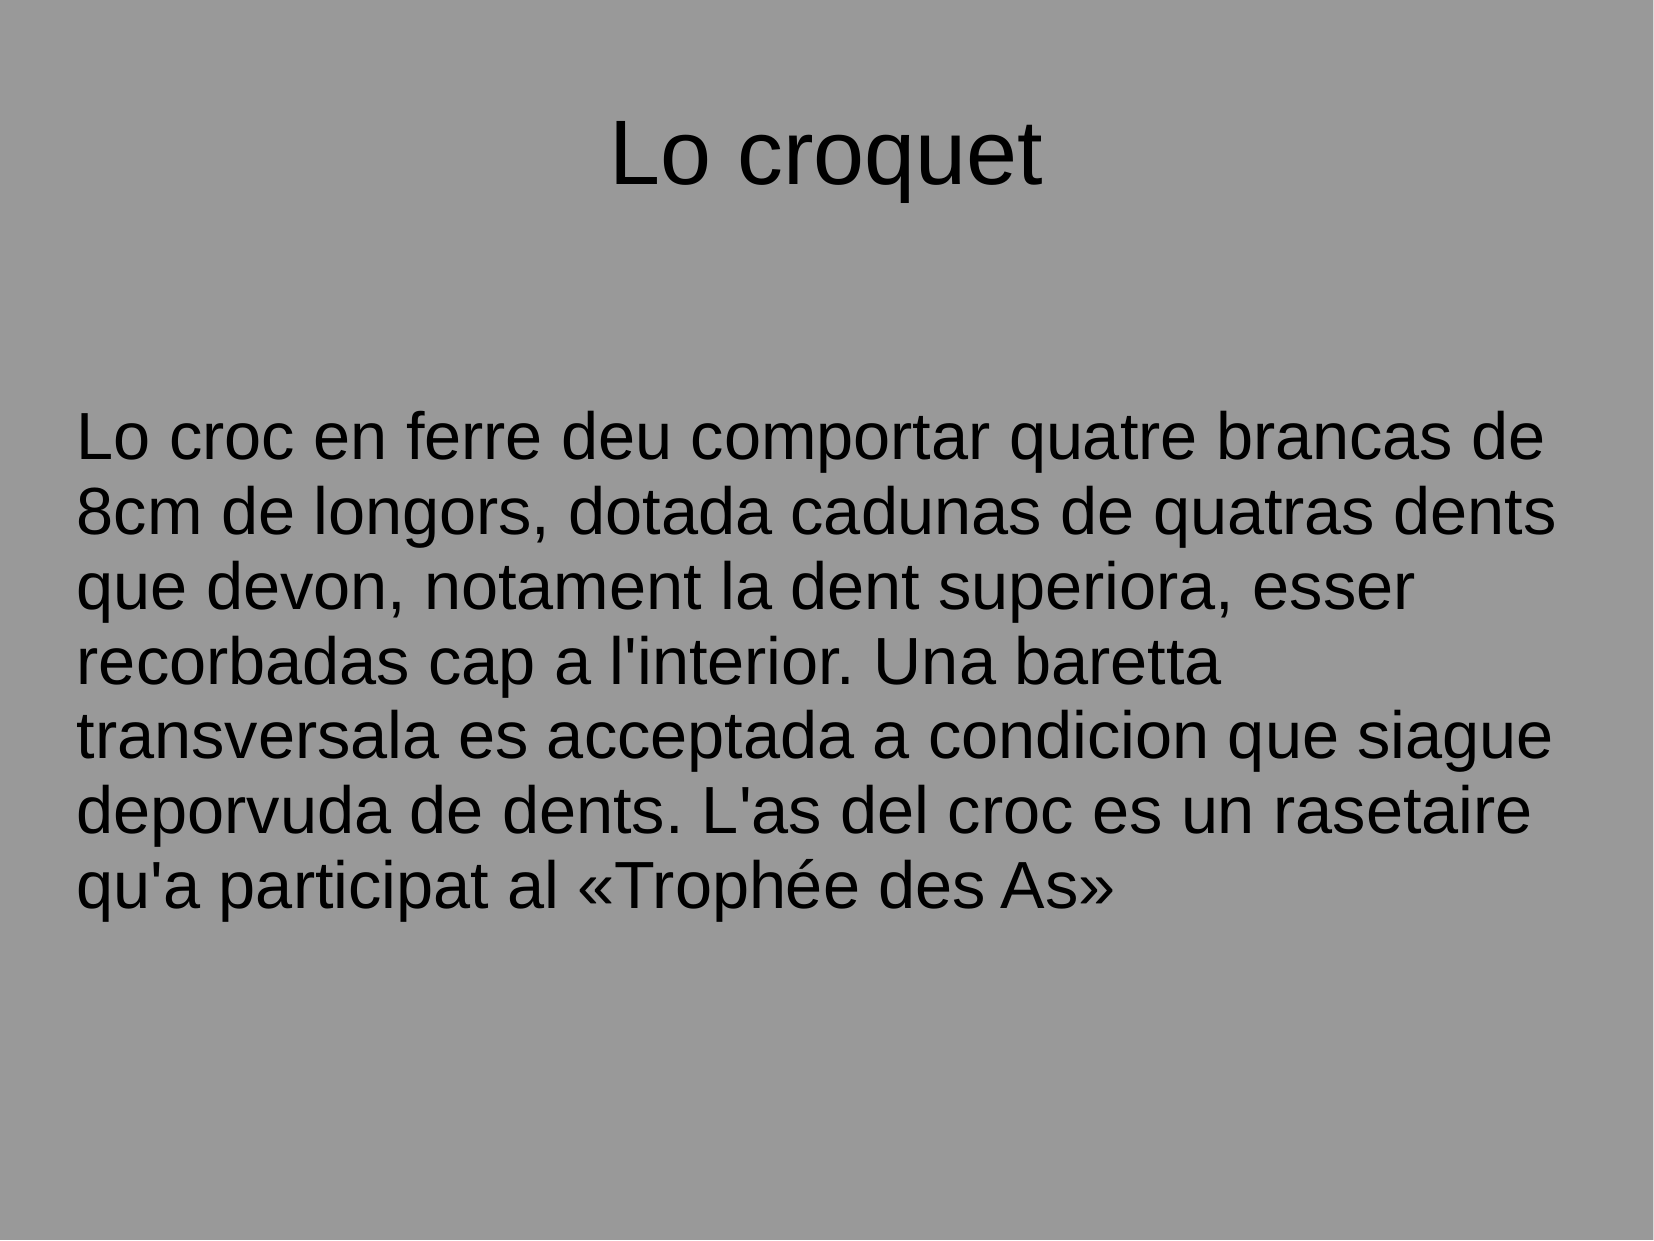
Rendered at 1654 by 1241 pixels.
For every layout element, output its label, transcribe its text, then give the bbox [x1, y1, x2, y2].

title Lo croquet [82, 49, 1571, 257]
list Lo croc en ferre deu comportar quatre brancas de 8cm de longors, dotada cadunas de quatras dents que devon, notament la dent superiora, esser recorbadas cap a l'interior. Una baretta transversala es acceptada a condicion que siague deporvuda de dents. L'as del croc es un rasetaire qu'a participat al «Trophée des As» [76, 295, 1565, 1114]
